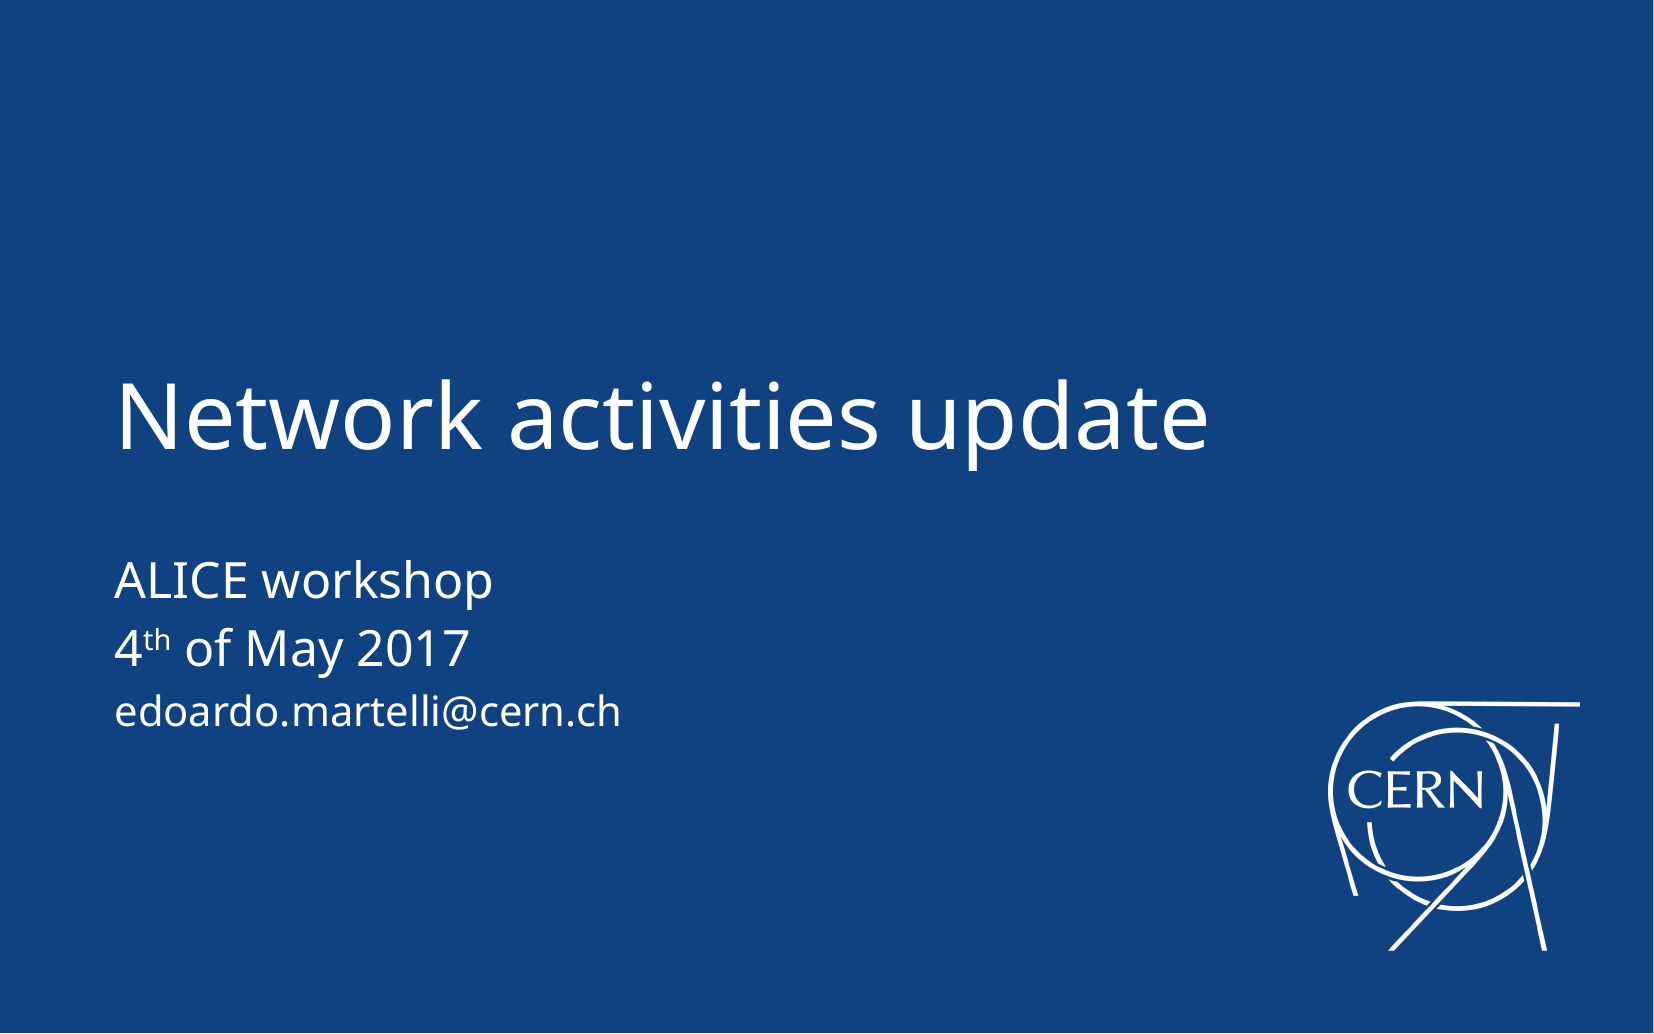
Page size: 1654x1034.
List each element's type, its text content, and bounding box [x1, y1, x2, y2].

picture [1328, 864, 1580, 952]
title Network activities update ALICE workshop 4th of May 2017 edoardo.martelli@cern.ch [114, 226, 1630, 864]
